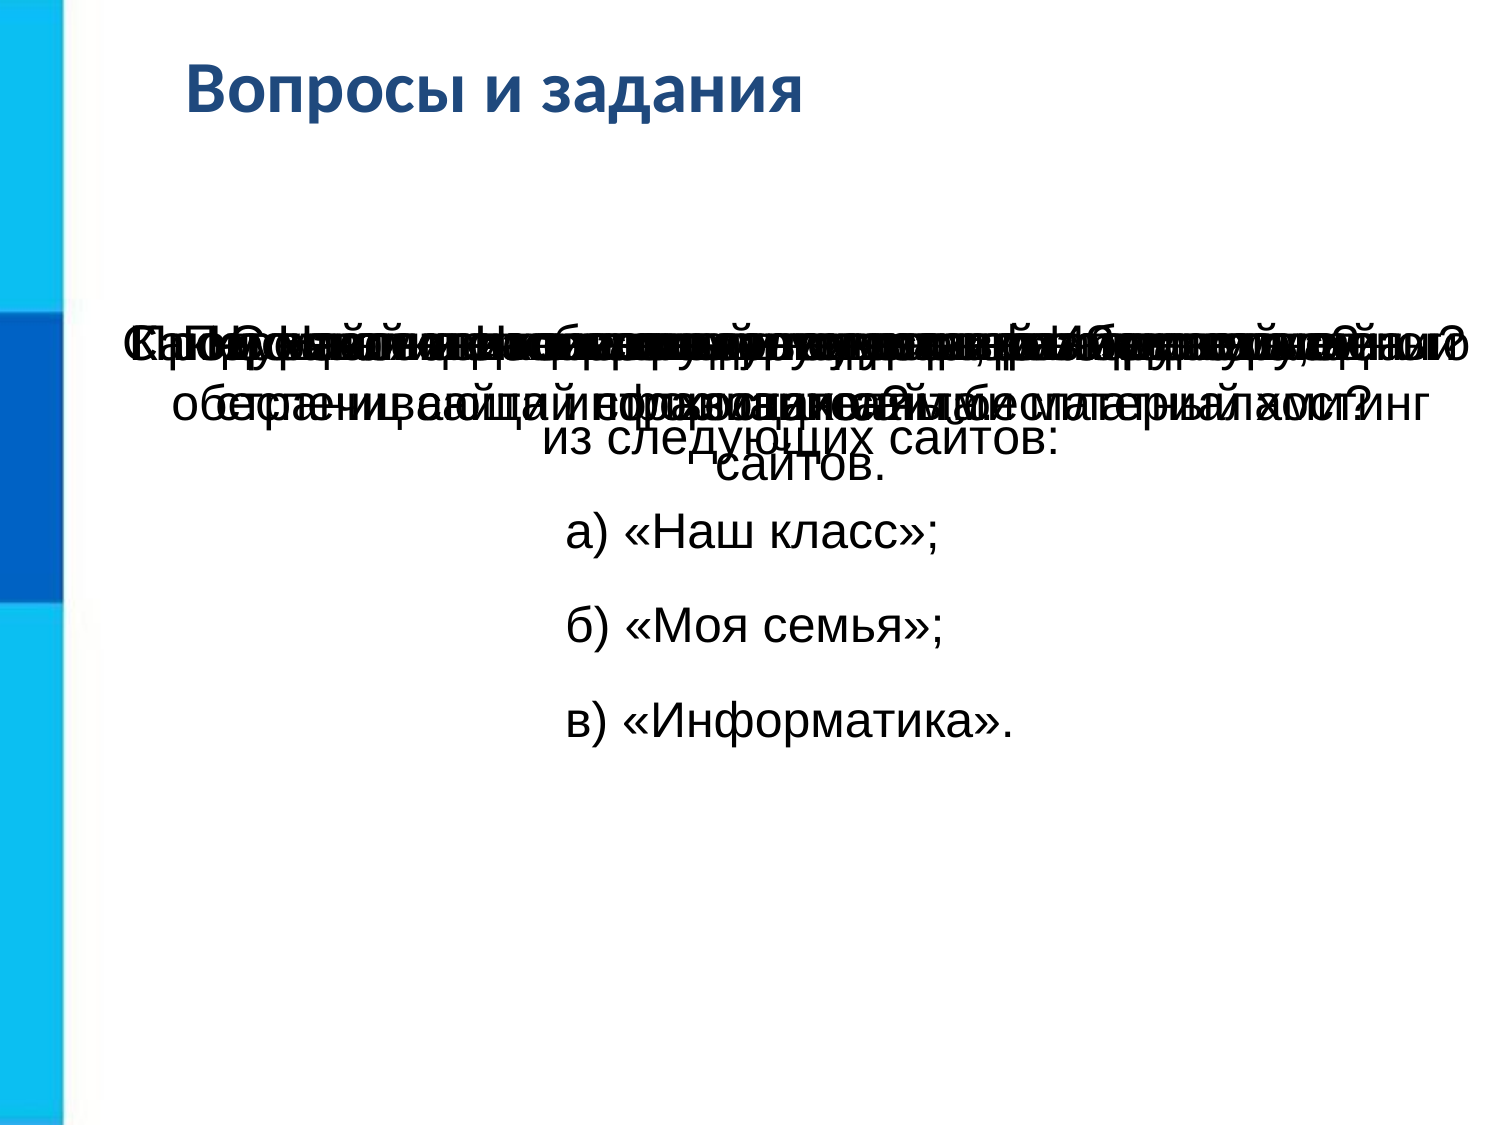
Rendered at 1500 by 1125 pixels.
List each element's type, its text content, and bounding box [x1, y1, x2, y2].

text_box Продумайте и изобразите в виде графа структуру одного из следующих сайтов: а) «Наш класс»; б) «Моя семья»; в) «Информатика». [88, 499, 1500, 755]
text_box Назовите известный вам сервер Интернета, обеспечивающий пользователям бесплатный хостинг сайтов. [88, 302, 1500, 499]
picture [0, 0, 1500, 1125]
text_box Вопросы и задания [171, 30, 1425, 135]
